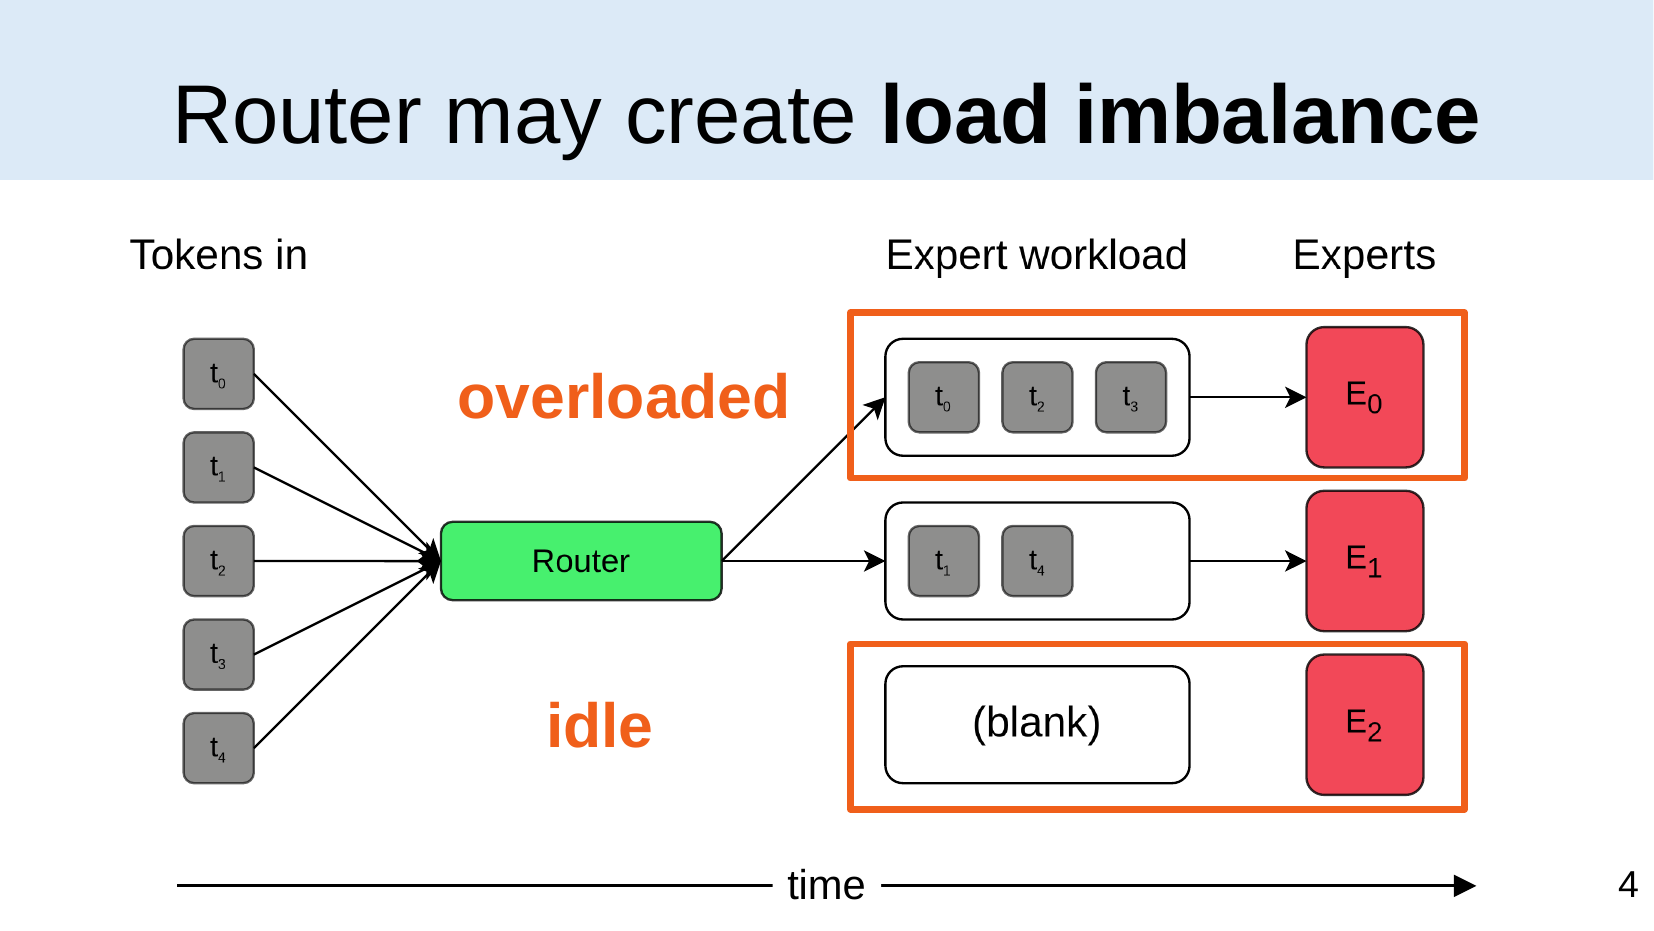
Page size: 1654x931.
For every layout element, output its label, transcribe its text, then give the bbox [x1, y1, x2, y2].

picture [118, 219, 1447, 798]
picture [854, 316, 1447, 475]
text_box overloaded [442, 354, 806, 439]
text_box <number> [1452, 856, 1654, 927]
picture [854, 647, 1447, 798]
text_box idle [531, 683, 669, 768]
text_box time [772, 854, 882, 916]
text_box [0, 0, 1654, 180]
title Router may create load imbalance [82, 37, 1571, 193]
